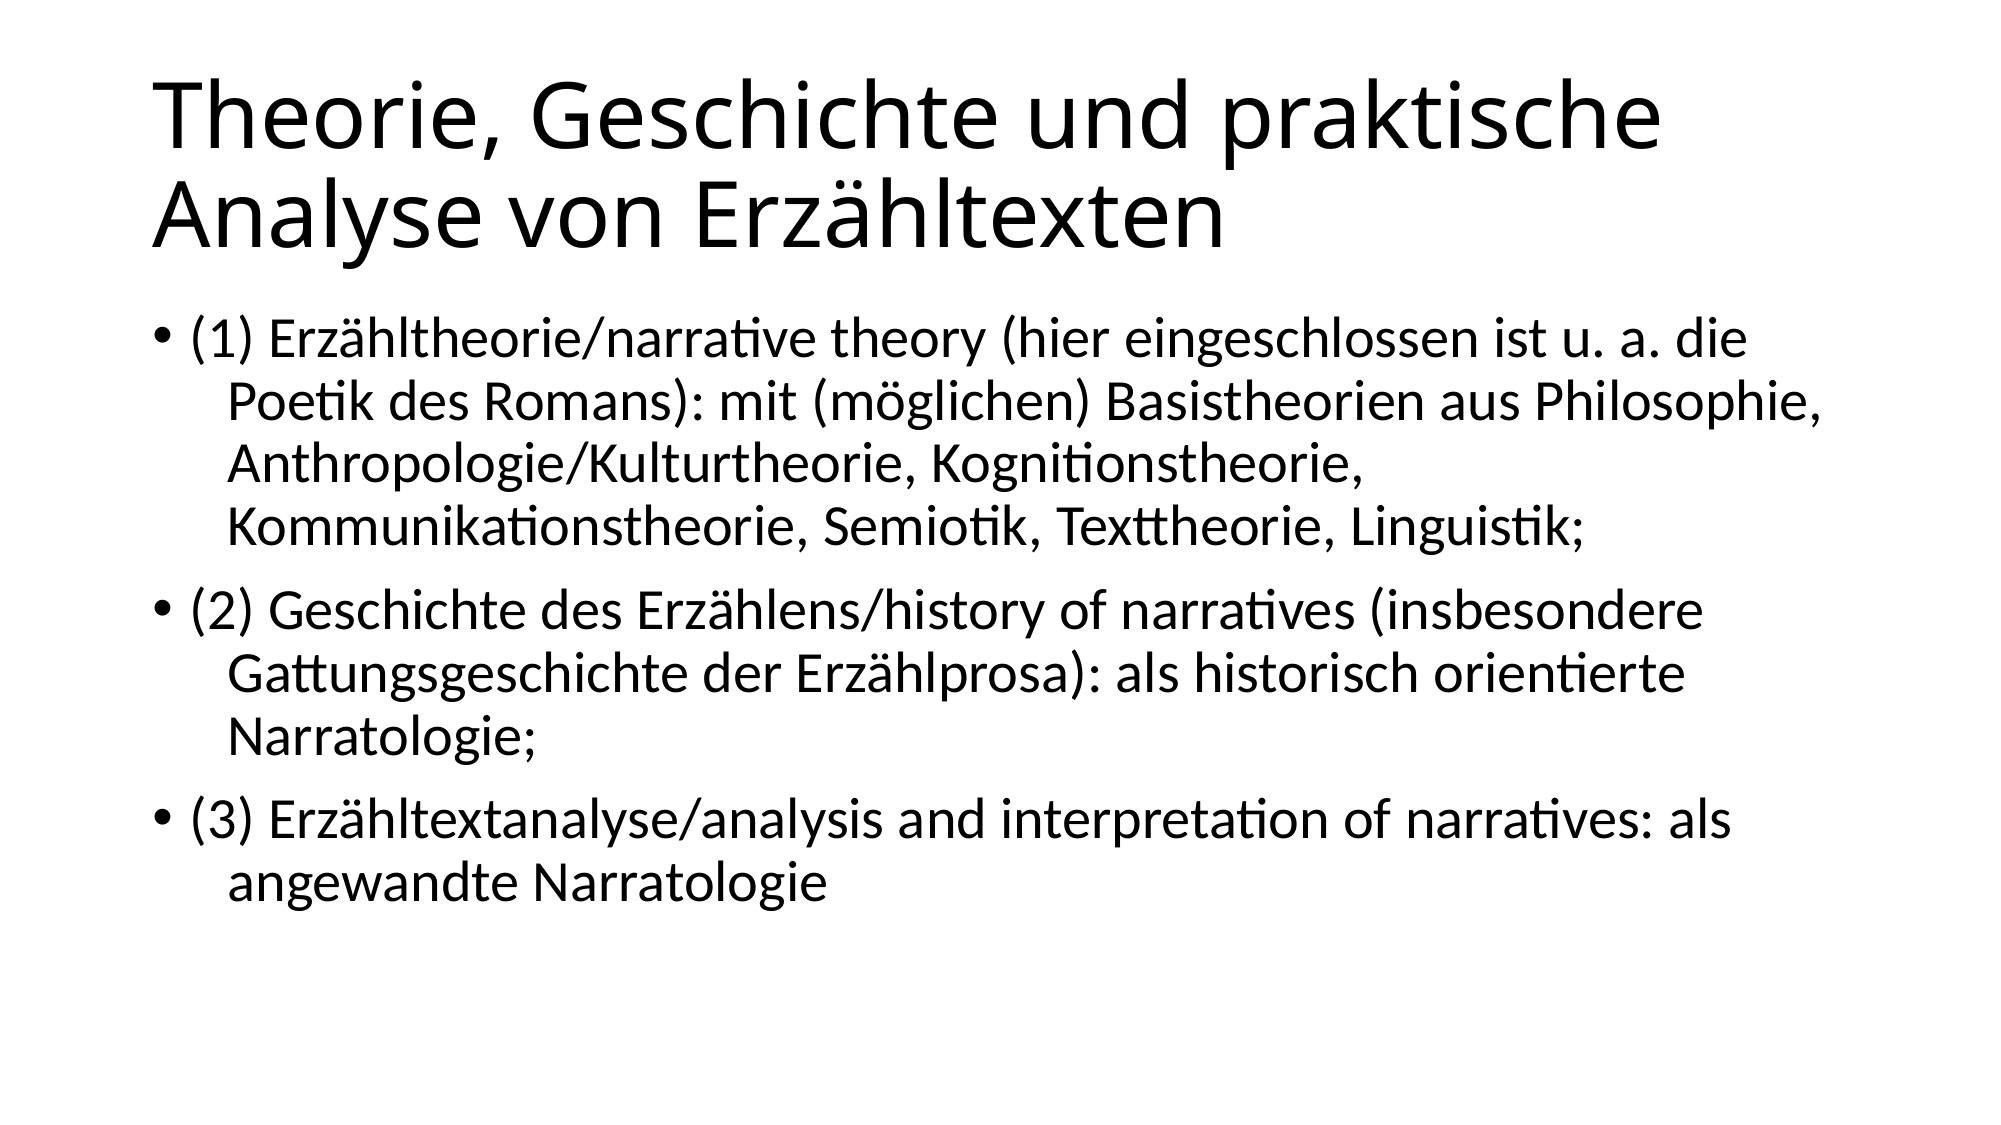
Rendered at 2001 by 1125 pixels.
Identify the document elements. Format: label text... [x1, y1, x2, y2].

list (1) Erzähltheorie/narrative theory (hier eingeschlossen ist u. a. die Poetik des Romans): mit (möglichen) Basistheorien aus Philosophie, Anthropologie/Kulturtheorie, Kognitionstheorie, Kommunikationstheorie, Semiotik, Texttheorie, Linguistik; (2) Geschichte des Erzählens/history of narratives (insbesondere Gattungsgeschichte der Erzählprosa): als historisch orientierte Narratologie; (3) Erzähltextanalyse/analysis and interpretation of narratives: als angewandte Narratologie [137, 299, 1863, 1014]
title Theorie, Geschichte und praktische Analyse von Erzähltexten [137, 59, 1863, 278]
